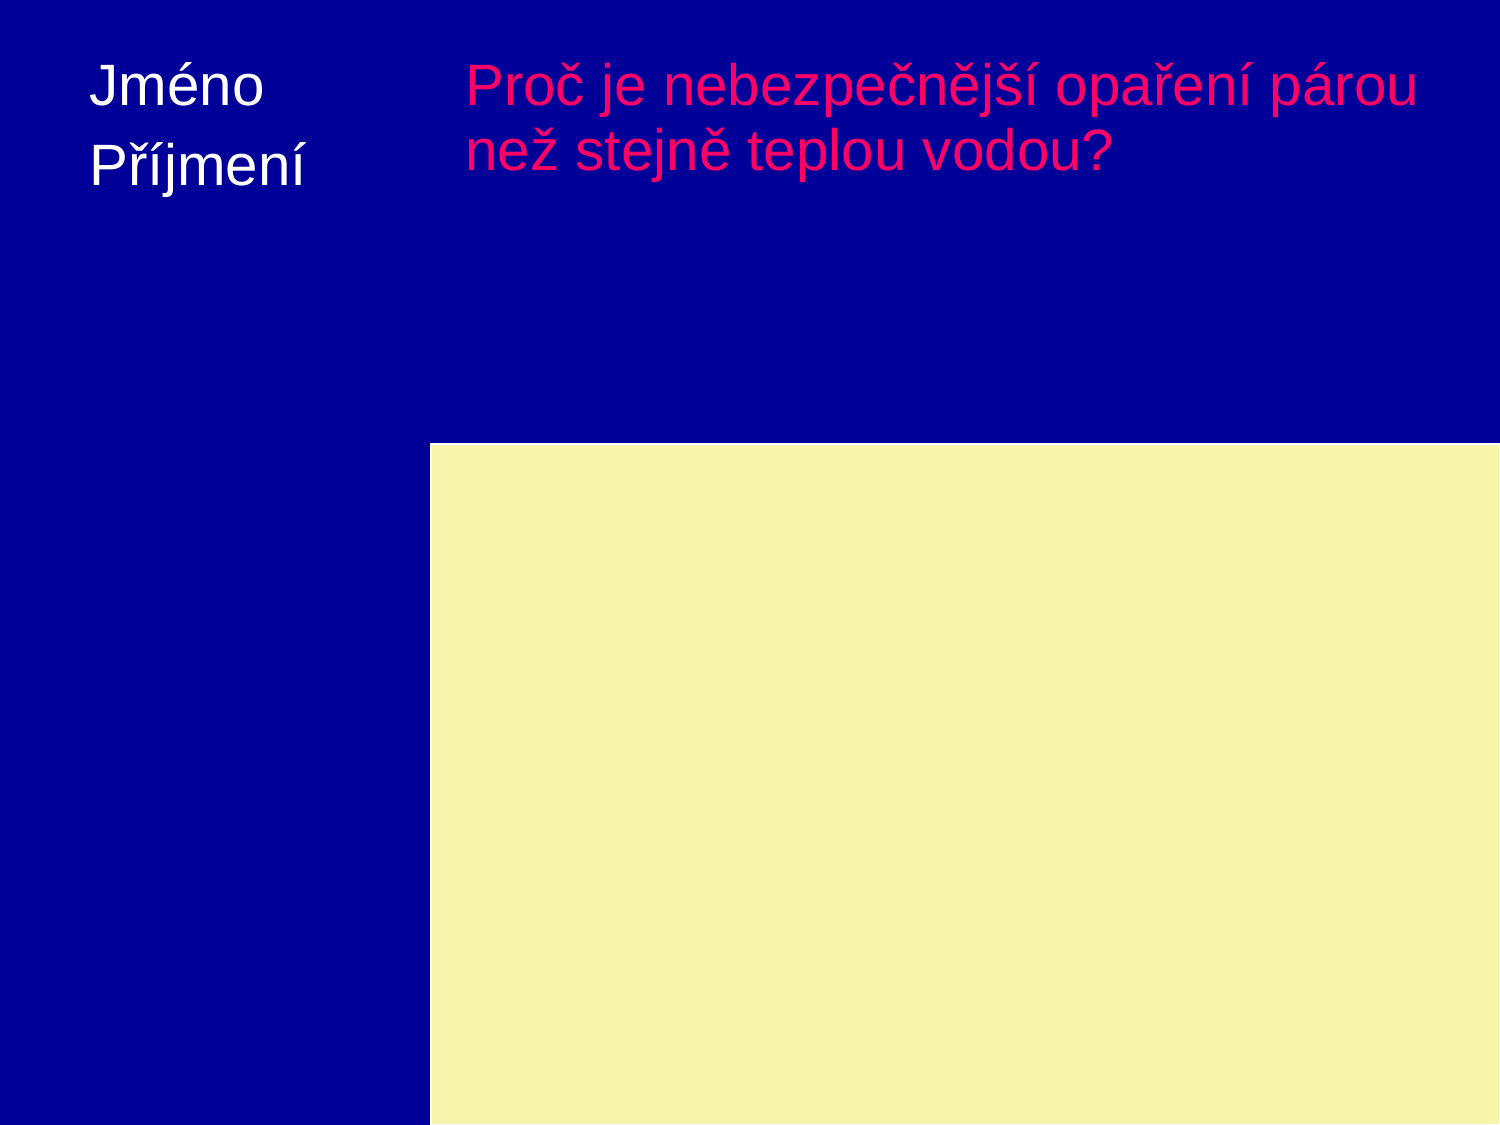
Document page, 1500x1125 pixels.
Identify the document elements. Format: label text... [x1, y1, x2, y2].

text_box Proč je nebezpečnější opaření párou než stejně teplou vodou? [451, 45, 1500, 444]
text_box Jméno Příjmení [74, 45, 451, 525]
text_box [430, 444, 1500, 1125]
